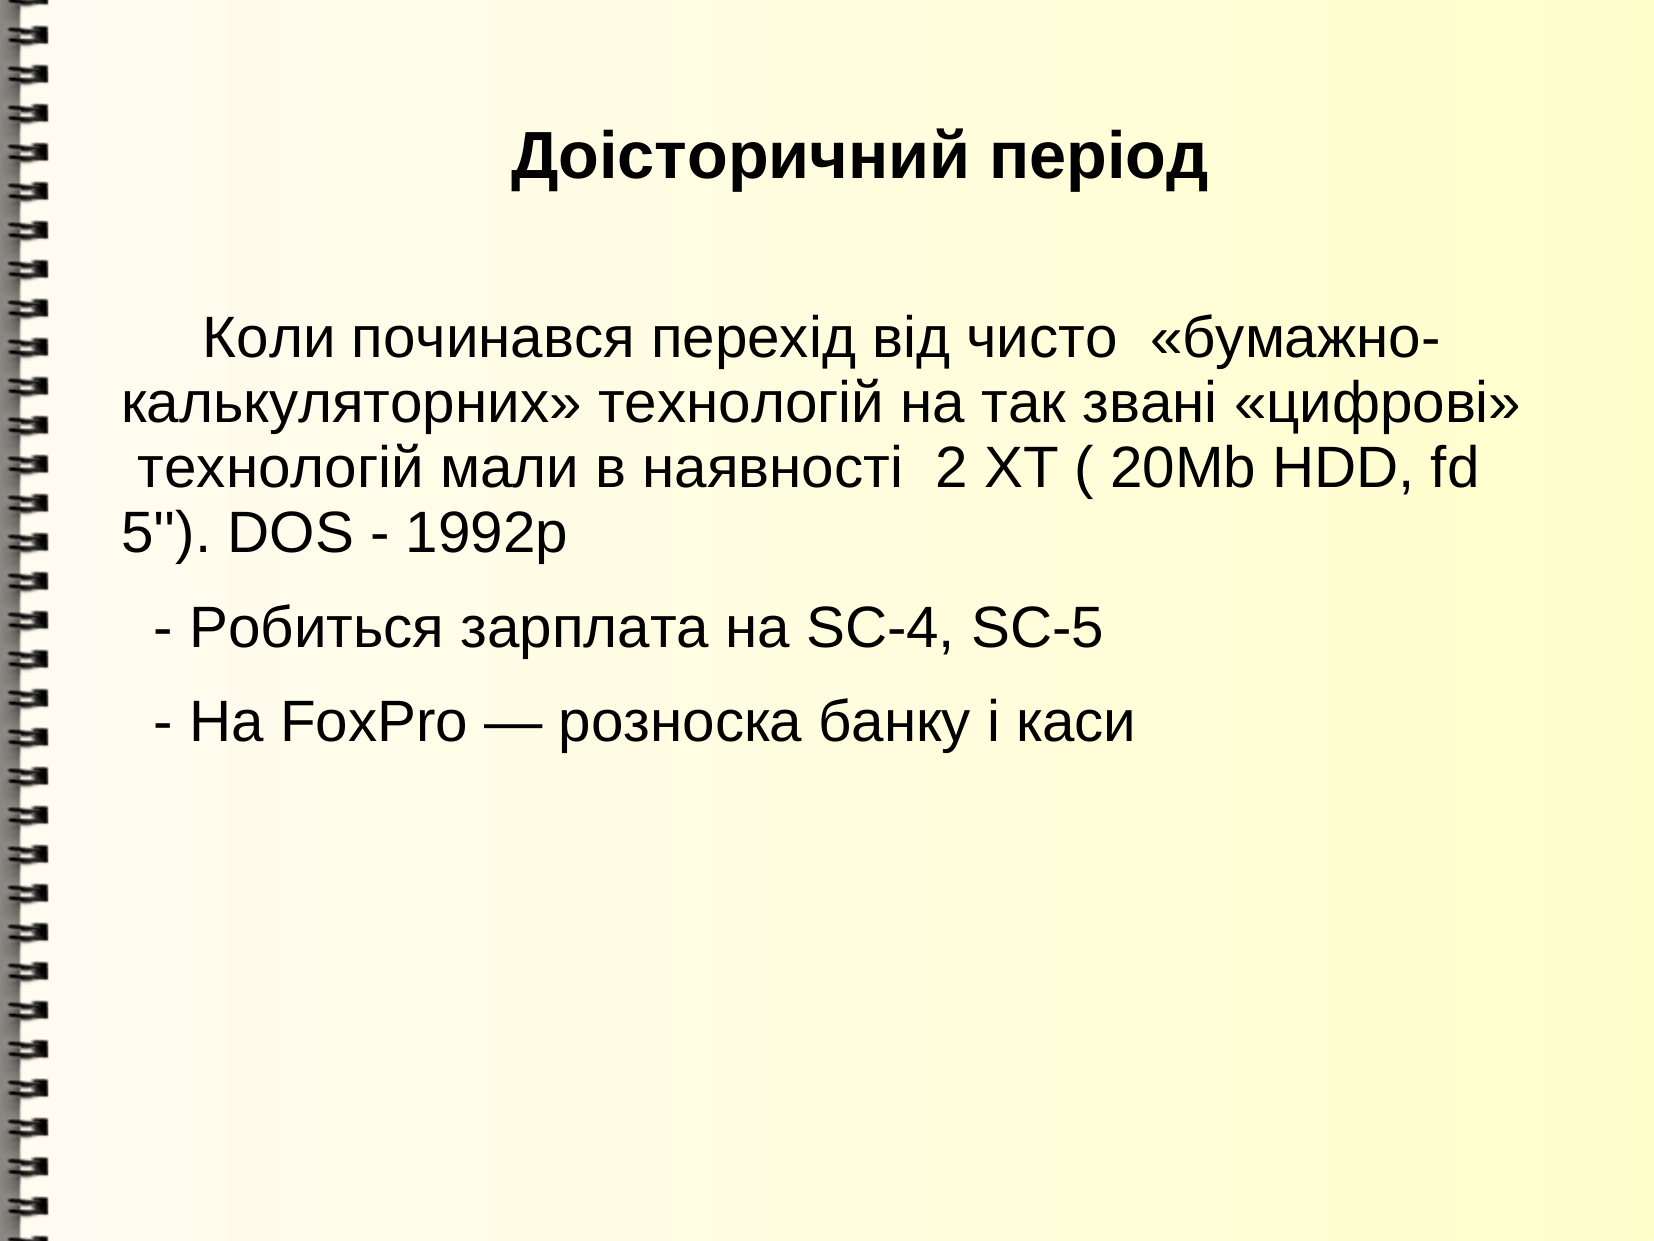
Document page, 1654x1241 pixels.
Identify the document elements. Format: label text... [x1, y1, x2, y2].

picture [0, 0, 1654, 1241]
list Доісторичний період Коли починався перехід від чисто «бумажно-калькуляторних» технологій на так звані «цифрові» технологій мали в наявності 2 XT ( 20Mb HDD, fd 5''). DOS - 1992р - Робиться зарплата на SC-4, SC-5 - На FoxPro — розноска банку і каси [121, 118, 1534, 1127]
